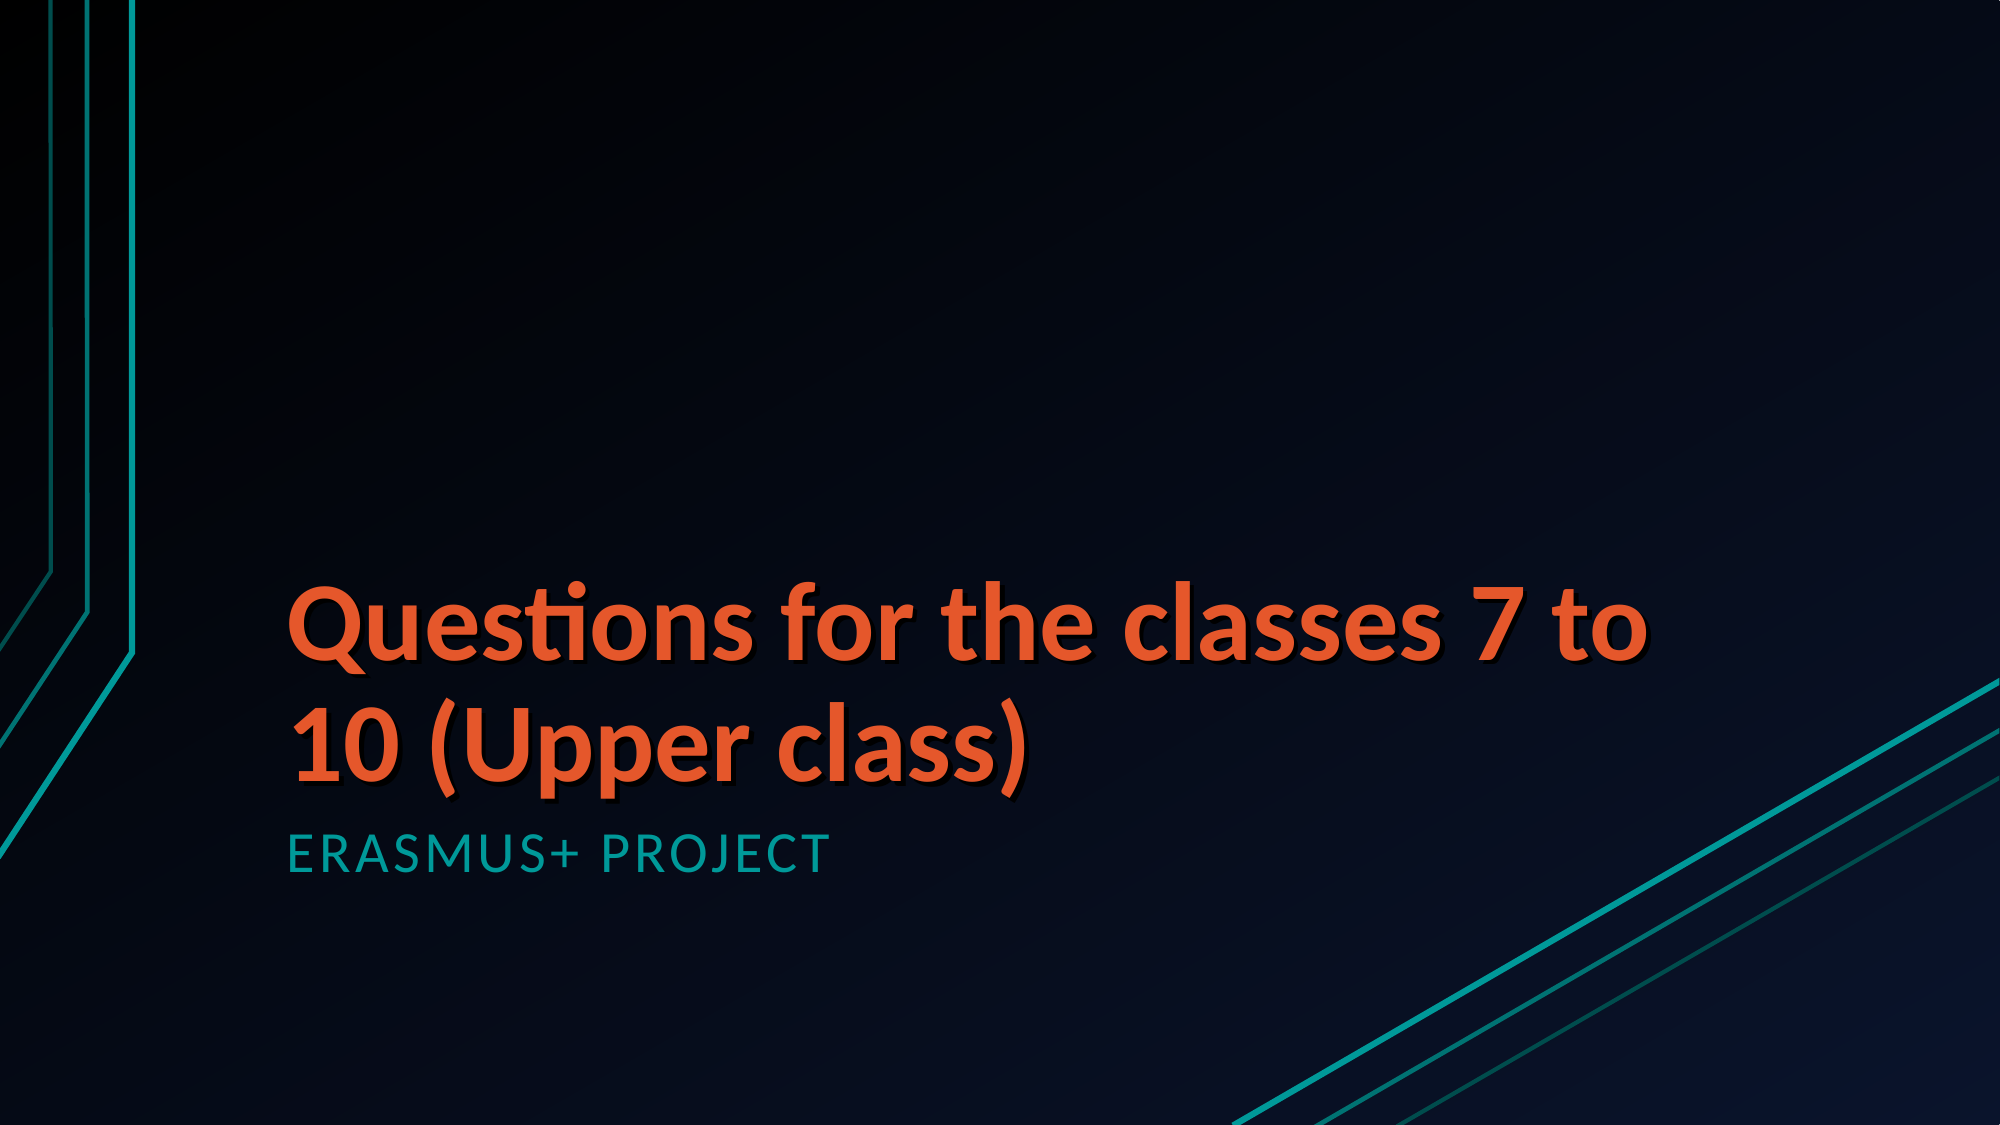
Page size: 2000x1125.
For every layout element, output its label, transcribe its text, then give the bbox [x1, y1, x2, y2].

list Erasmus+ Project [266, 812, 1427, 1013]
title Questions for the classes 7 to 10 (Upper class) [266, 362, 1733, 816]
